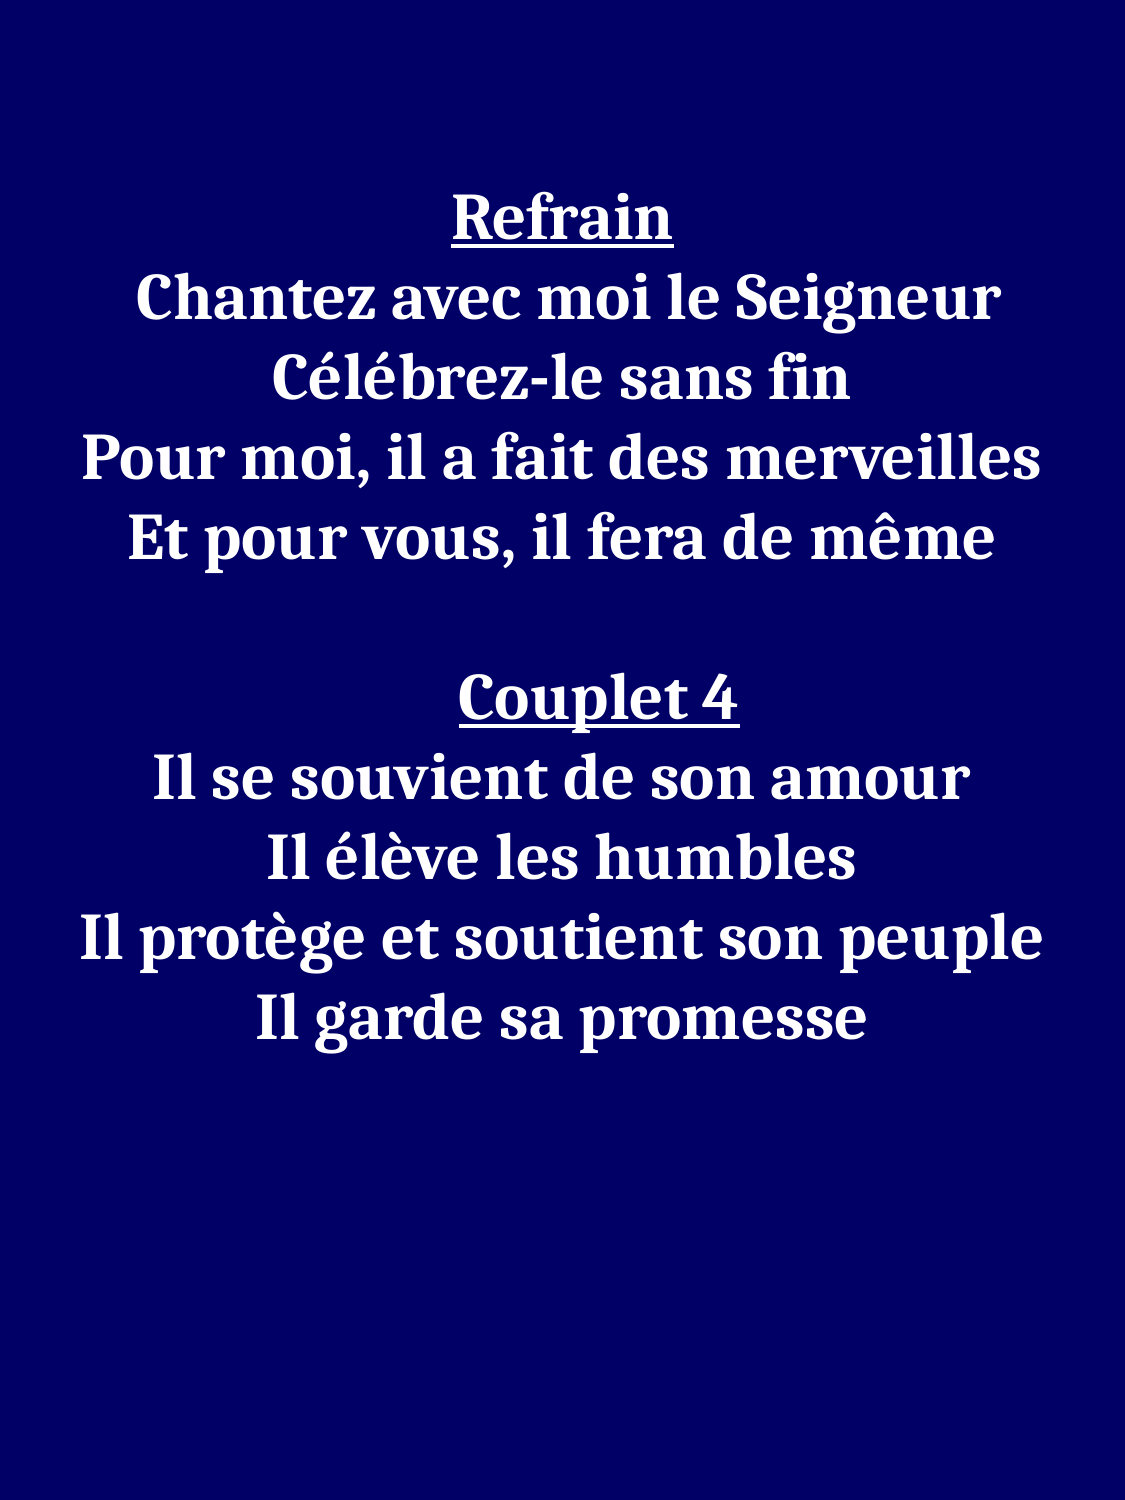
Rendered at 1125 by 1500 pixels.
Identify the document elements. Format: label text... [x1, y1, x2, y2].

text_box Refrain Chantez avec moi le Seigneur Célébrez-le sans fin Pour moi, il a fait des merveilles Et pour vous, il fera de même Couplet 4 Il se souvient de son amour Il élève les humbles Il protège et soutient son peuple Il garde sa promesse [0, 165, 1125, 1061]
